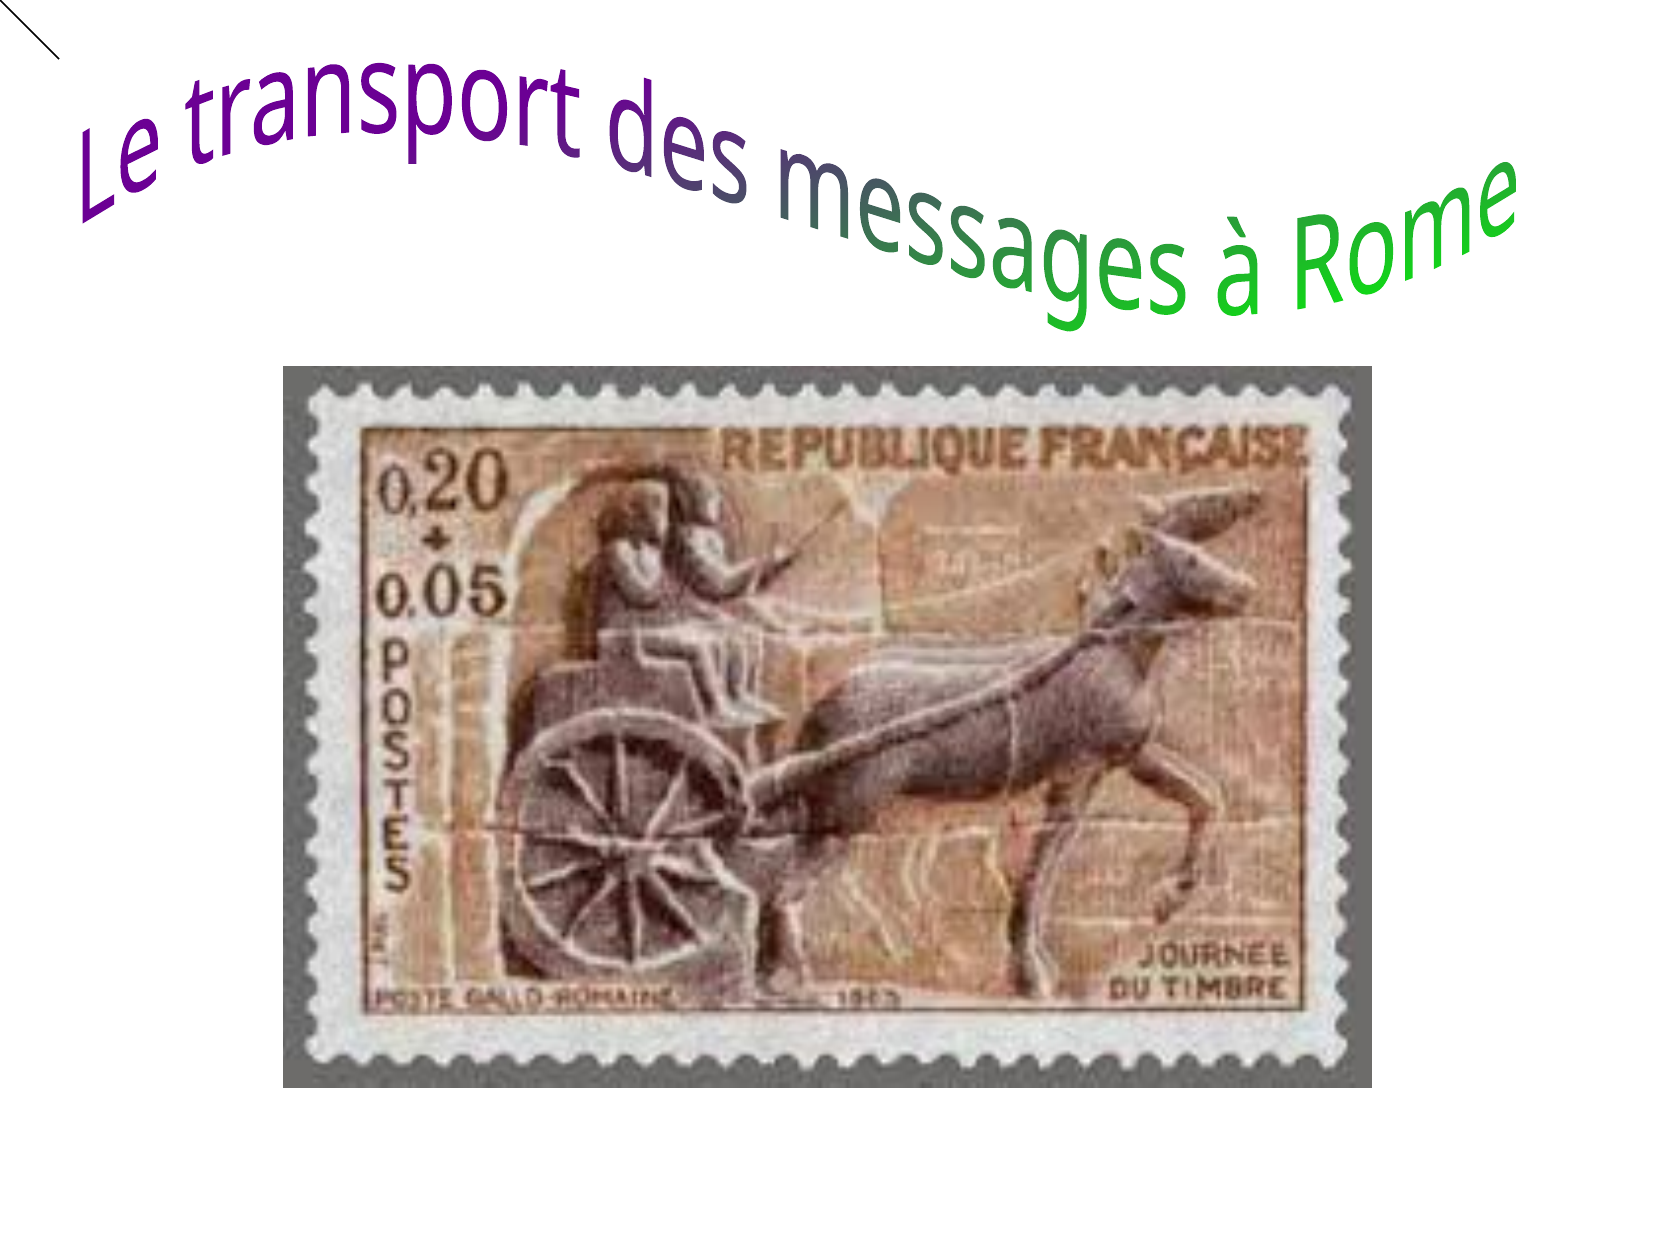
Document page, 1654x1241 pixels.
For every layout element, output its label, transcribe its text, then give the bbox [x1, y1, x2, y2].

text_box Le transport des messages à Rome [519, 76, 548, 146]
text_box Le transport des messages à Rome [712, 131, 747, 204]
text_box Le transport des messages à Rome [361, 62, 397, 134]
text_box Le transport des messages à Rome [253, 72, 293, 146]
picture [283, 366, 1372, 1088]
text_box Le transport des messages à Rome [609, 77, 652, 178]
text_box Le transport des messages à Rome [461, 69, 508, 142]
text_box Le transport des messages à Rome [950, 205, 985, 279]
text_box Le transport des messages à Rome [82, 128, 115, 224]
text_box Le transport des messages à Rome [992, 217, 1032, 293]
text_box Le transport des messages à Rome [120, 118, 158, 193]
text_box Le transport des messages à Rome [408, 63, 452, 164]
text_box Le transport des messages à Rome [908, 192, 943, 265]
text_box Le transport des messages à Rome [1043, 229, 1087, 332]
text_box Le transport des messages à Rome [550, 69, 580, 158]
text_box Le transport des messages à Rome [1297, 214, 1344, 310]
text_box Le transport des messages à Rome [1150, 243, 1186, 315]
text_box Le transport des messages à Rome [1405, 187, 1470, 281]
text_box Le transport des messages à Rome [780, 149, 849, 239]
text_box Le transport des messages à Rome [1480, 161, 1517, 238]
text_box Le transport des messages à Rome [222, 79, 251, 156]
text_box Le transport des messages à Rome [859, 178, 901, 253]
text_box Le transport des messages à Rome [1217, 245, 1258, 316]
text_box Le transport des messages à Rome [1349, 222, 1394, 295]
text_box Le transport des messages à Rome [1099, 238, 1142, 311]
text_box Le transport des messages à Rome [307, 64, 350, 137]
text_box Le transport des messages à Rome [185, 79, 214, 164]
text_box Le transport des messages à Rome [663, 116, 704, 191]
